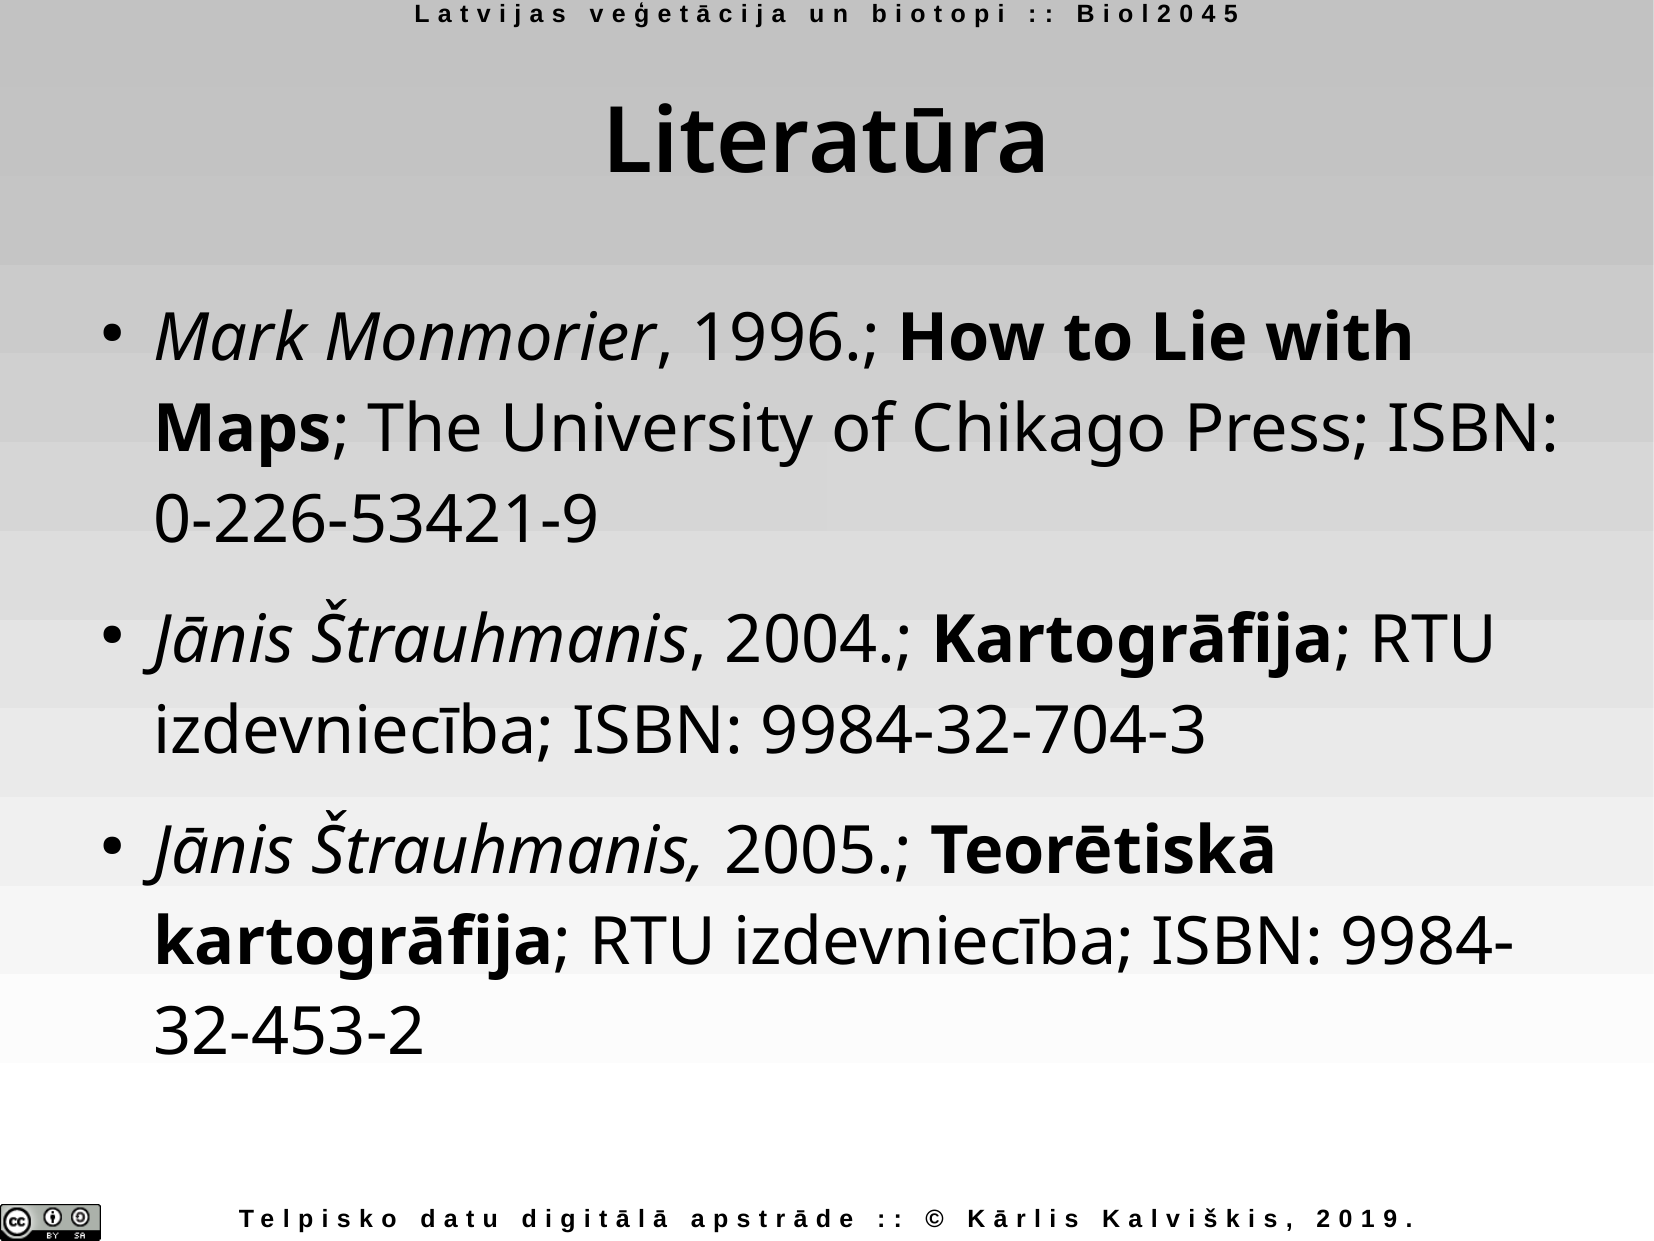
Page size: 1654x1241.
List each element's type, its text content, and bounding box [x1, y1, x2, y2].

list Mark Monmorier, 1996.; How to Lie with Maps; The University of Chikago Press; ISBN: 0-226-53421-9 Jānis Štrauhmanis, 2004.; Kartogrāfija; RTU izdevniecība; ISBN: 9984-32-704-3 Jānis Štrauhmanis, 2005.; Teorētiskā kartogrāfija; RTU izdevniecība; ISBN: 9984-32-453-2 [82, 289, 1571, 1113]
picture [0, 0, 1654, 1241]
title Literatūra [29, 49, 1625, 296]
